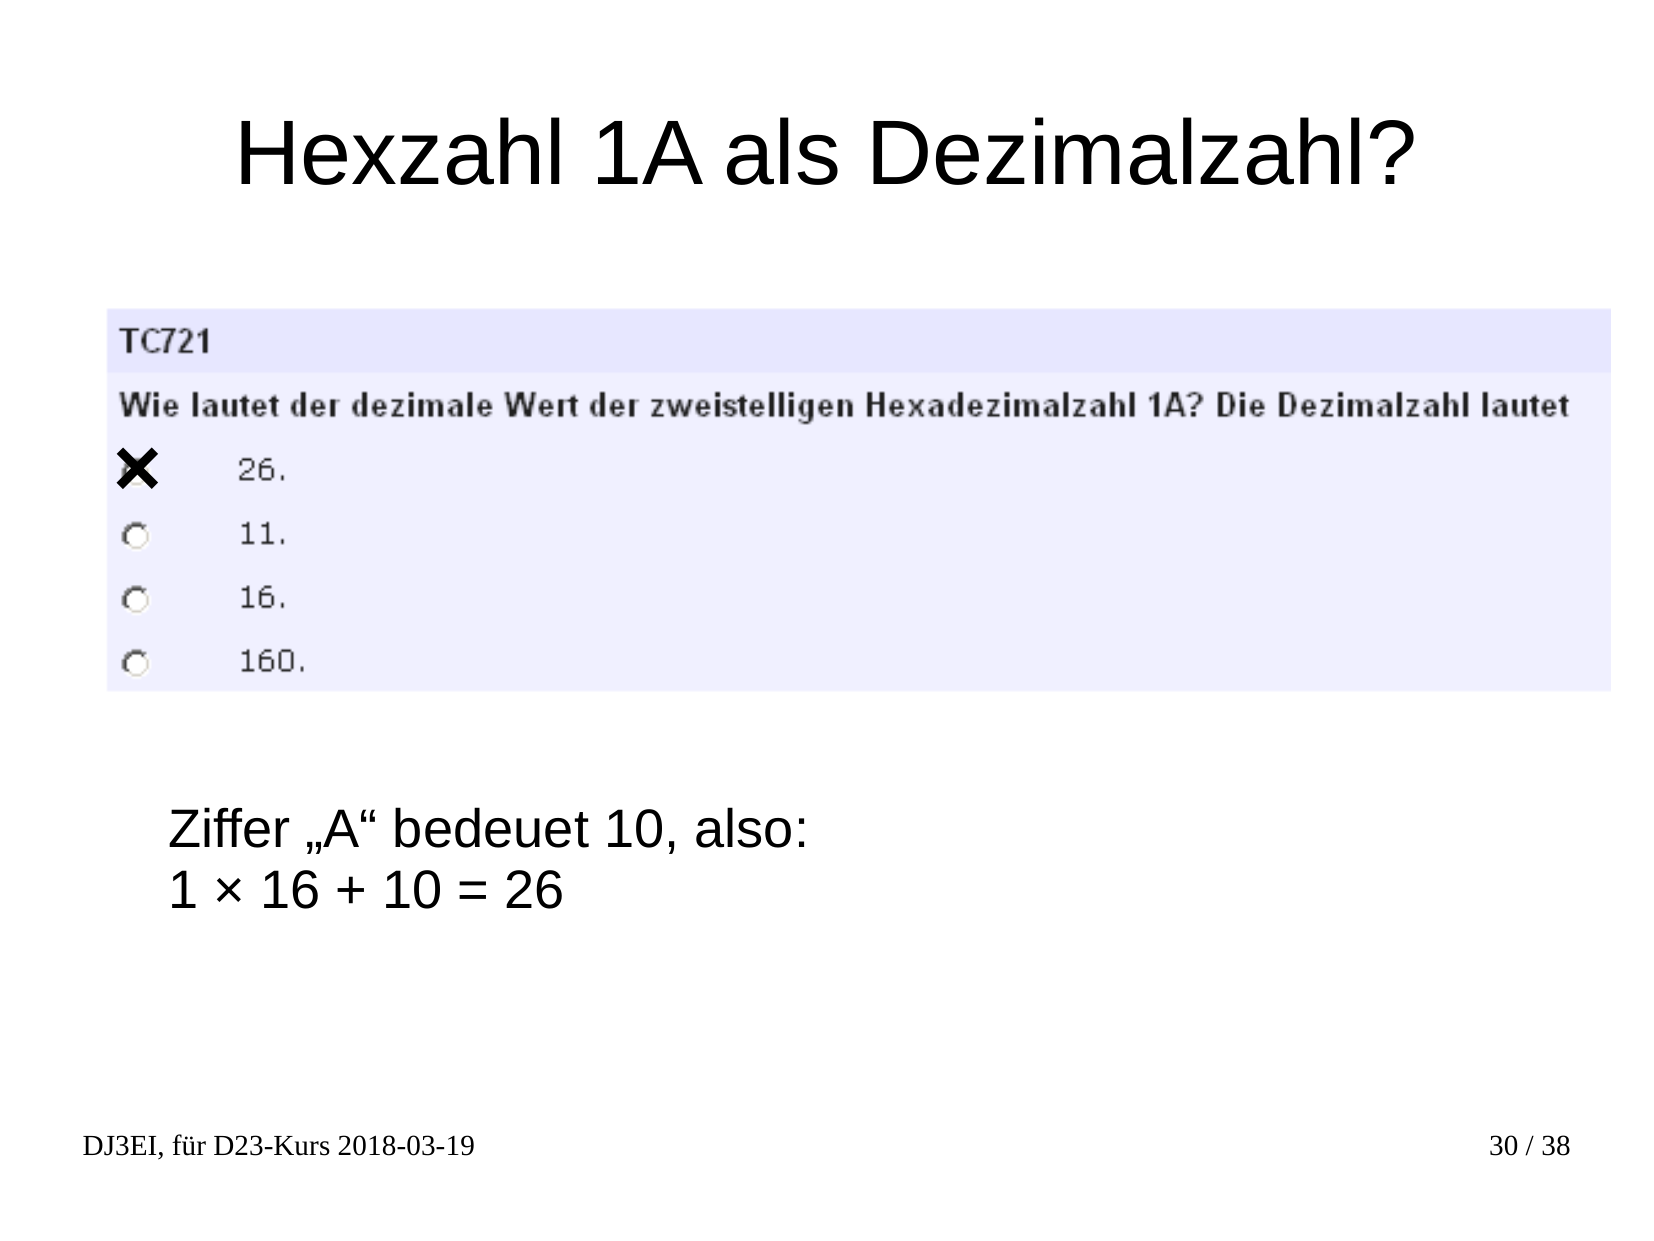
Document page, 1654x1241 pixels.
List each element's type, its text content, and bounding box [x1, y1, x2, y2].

picture [98, 307, 1611, 709]
title Hexzahl 1A als Dezimalzahl? [82, 49, 1571, 257]
text_box × [98, 413, 161, 522]
text_box Ziffer „A“ bedeuet 10, also: 1 × 16 + 10 = 26 [153, 791, 825, 928]
